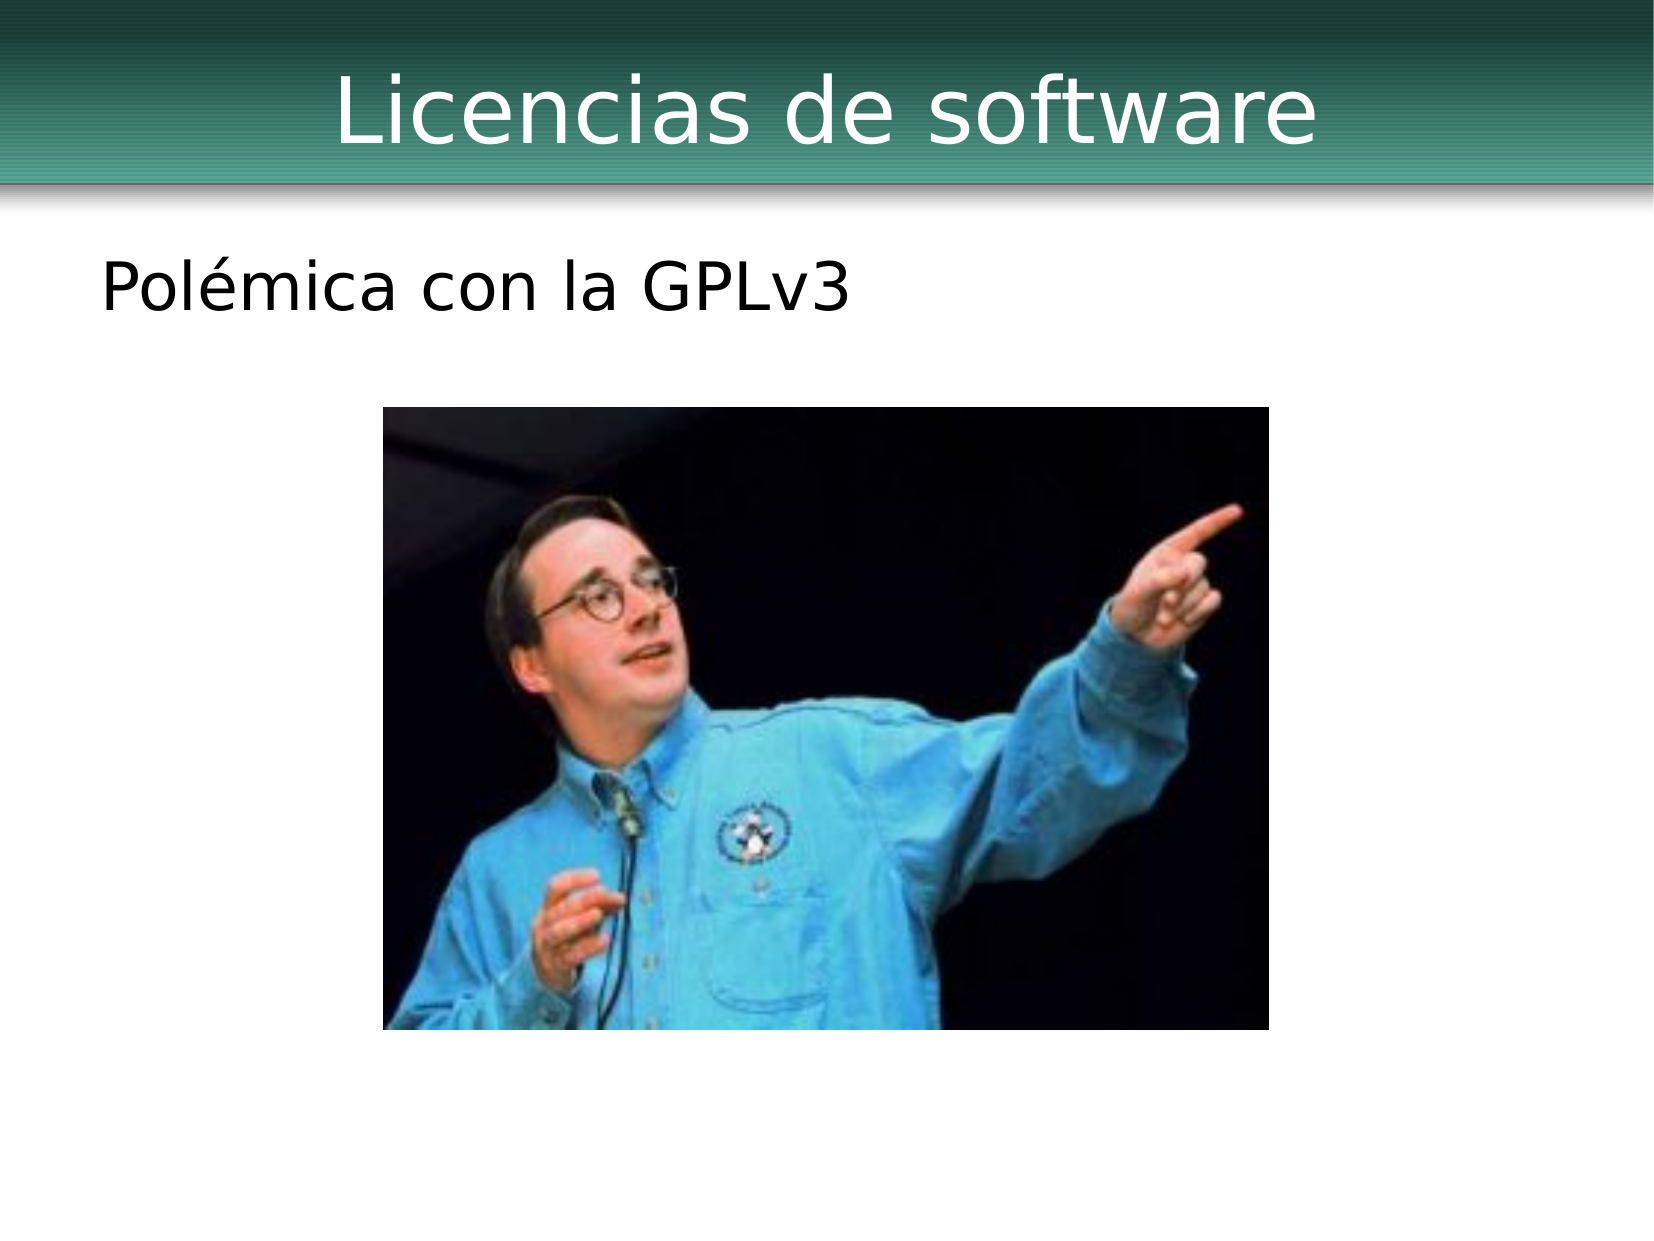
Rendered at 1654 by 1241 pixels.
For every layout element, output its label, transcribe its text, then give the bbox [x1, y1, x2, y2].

title Licencias de software [82, 15, 1571, 208]
picture [0, 0, 1654, 225]
list Polémica con la GPLv3 [82, 248, 1571, 1053]
picture [383, 407, 1269, 1030]
